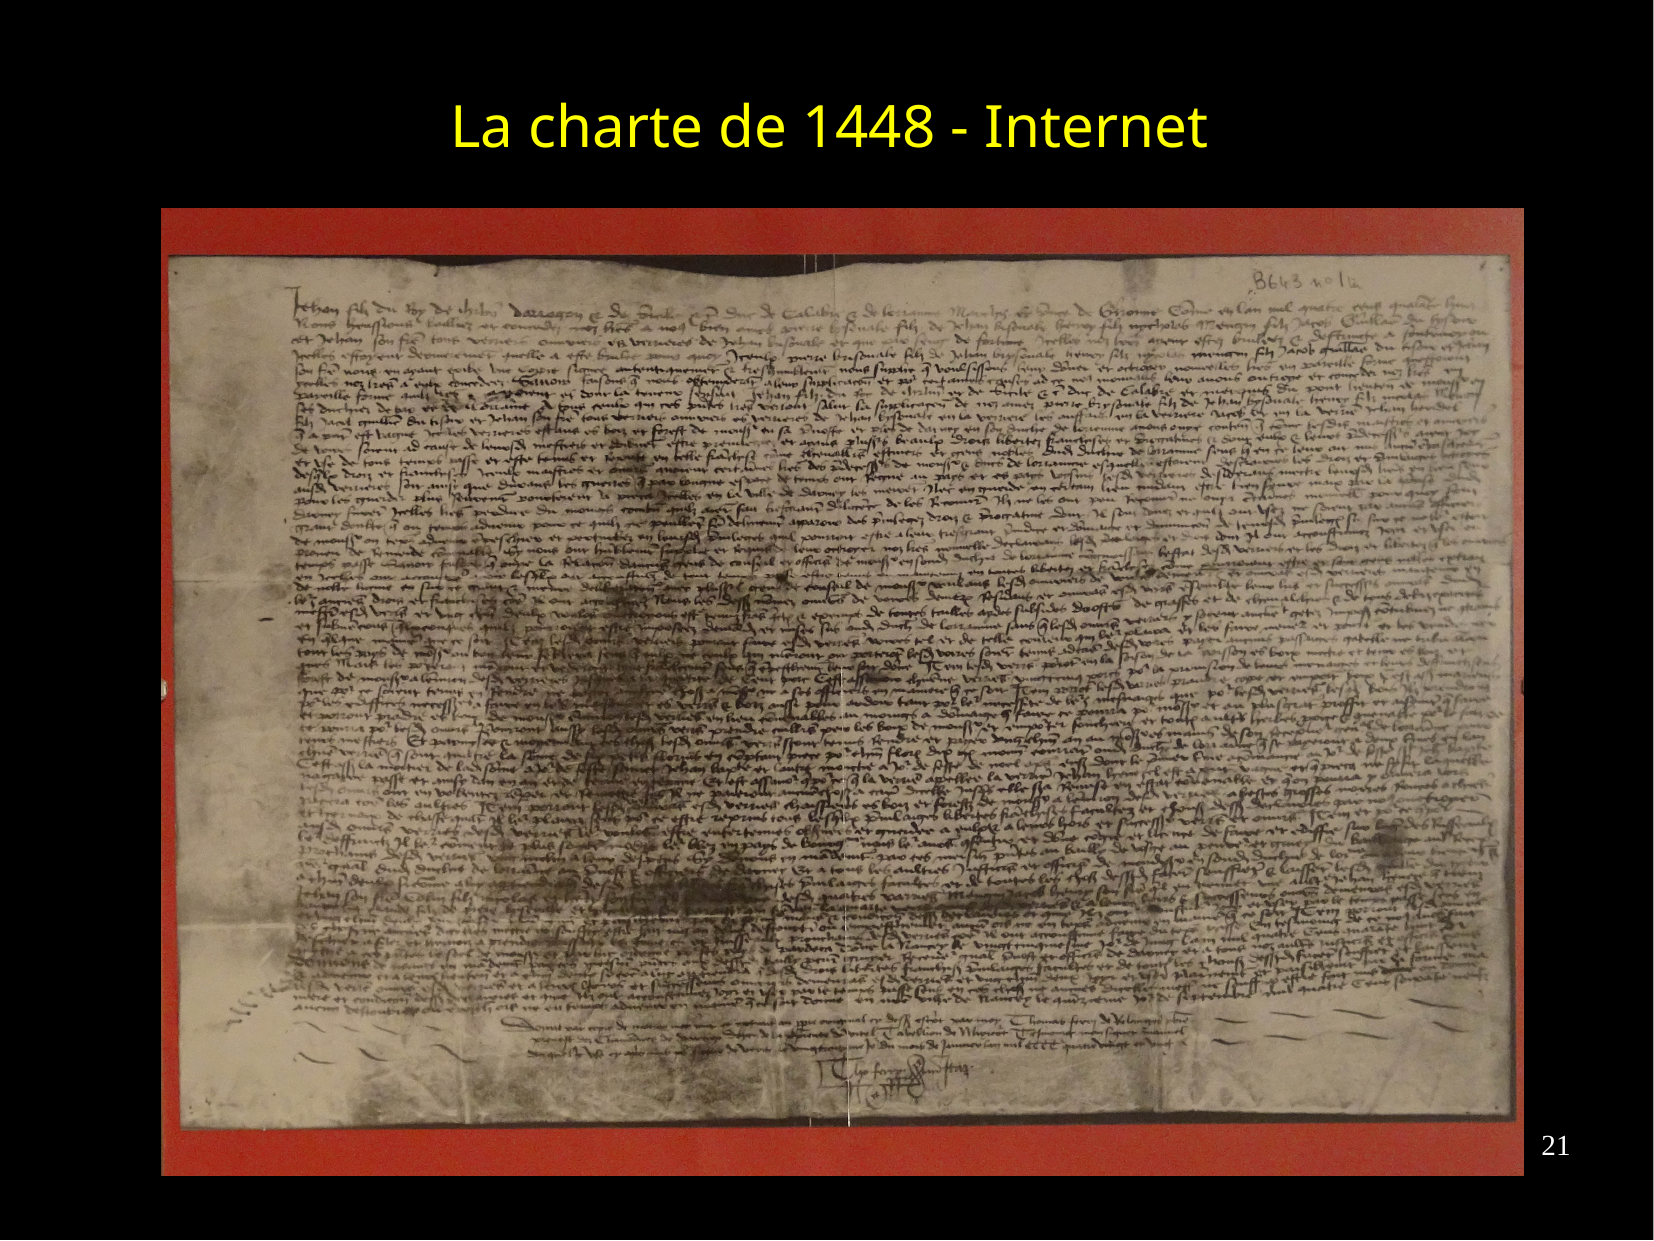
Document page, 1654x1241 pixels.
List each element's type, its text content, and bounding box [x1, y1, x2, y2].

title La charte de 1448 - Internet [85, 49, 1574, 201]
picture [161, 208, 1524, 1176]
